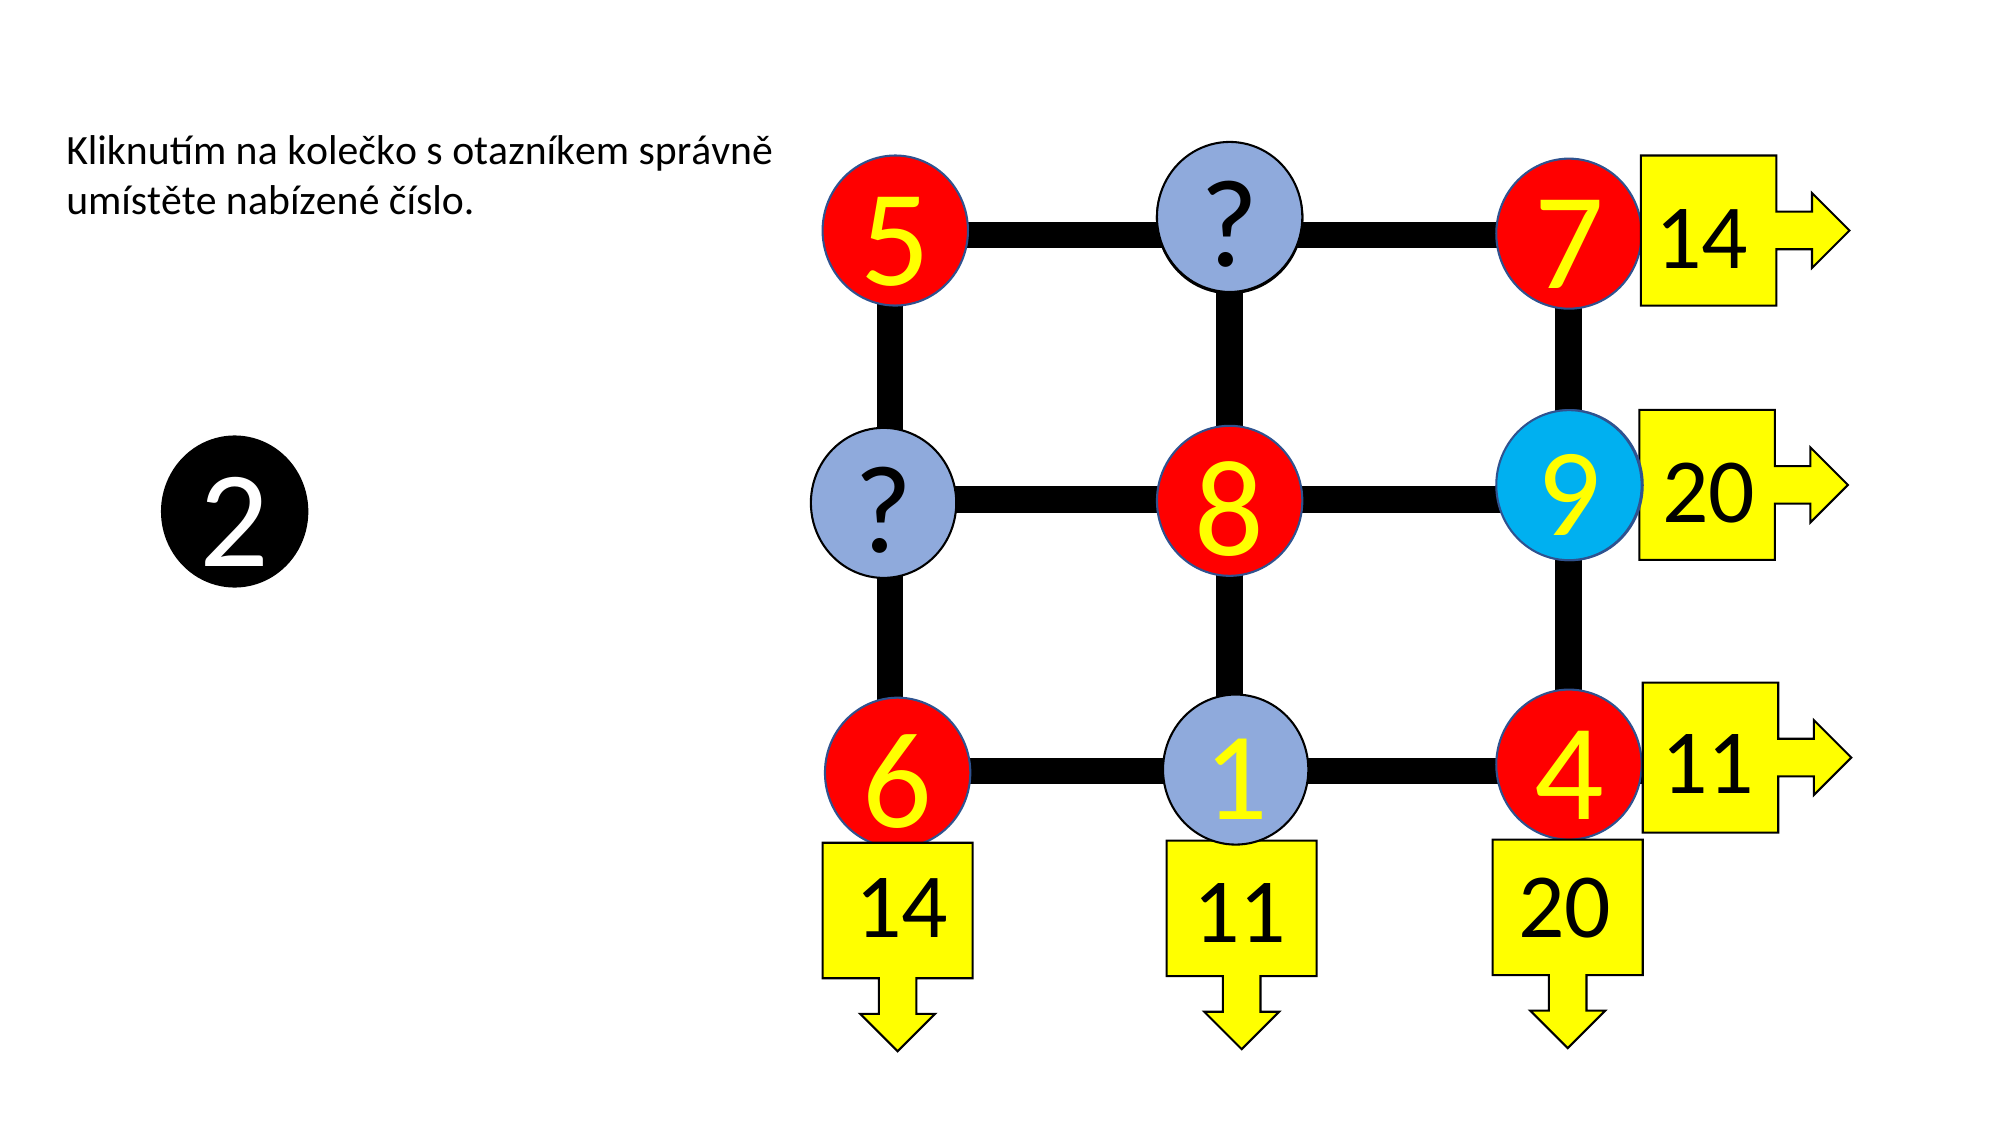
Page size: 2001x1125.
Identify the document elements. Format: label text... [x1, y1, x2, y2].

text_box 14 [1640, 169, 1764, 295]
text_box 1 [1163, 694, 1309, 845]
text_box 9 [1496, 410, 1642, 561]
text_box [955, 487, 1158, 512]
text_box 8 [1156, 425, 1303, 576]
text_box [1308, 759, 1498, 784]
text_box [1556, 308, 1581, 411]
text_box 20 [1647, 423, 1771, 549]
text_box 4 [1496, 689, 1642, 837]
text_box 20 [1503, 837, 1627, 964]
text_box [1639, 409, 1848, 560]
text_box 6 [824, 697, 971, 837]
text_box [1302, 487, 1500, 512]
text_box [1216, 293, 1242, 426]
text_box 11 [1646, 694, 1769, 820]
text_box [1556, 560, 1581, 690]
text_box ? [1156, 141, 1303, 292]
text_box [1297, 223, 1497, 248]
text_box [1216, 575, 1242, 697]
text_box [822, 842, 973, 1052]
text_box Kliknutím na kolečko s otazníkem správně umístěte nabízené číslo. [51, 114, 789, 231]
text_box ? [810, 427, 957, 578]
text_box [877, 576, 903, 700]
text_box 11 [1178, 842, 1302, 969]
text_box [1166, 840, 1317, 1050]
text_box 5 [822, 155, 968, 306]
text_box [970, 759, 1164, 784]
text_box [967, 223, 1162, 248]
text_box [877, 304, 903, 430]
text_box 7 [1496, 158, 1640, 309]
text_box [1640, 682, 1852, 833]
text_box [1492, 839, 1643, 1049]
text_box 2 [161, 436, 308, 587]
text_box [1640, 155, 1850, 306]
text_box 14 [840, 837, 964, 964]
